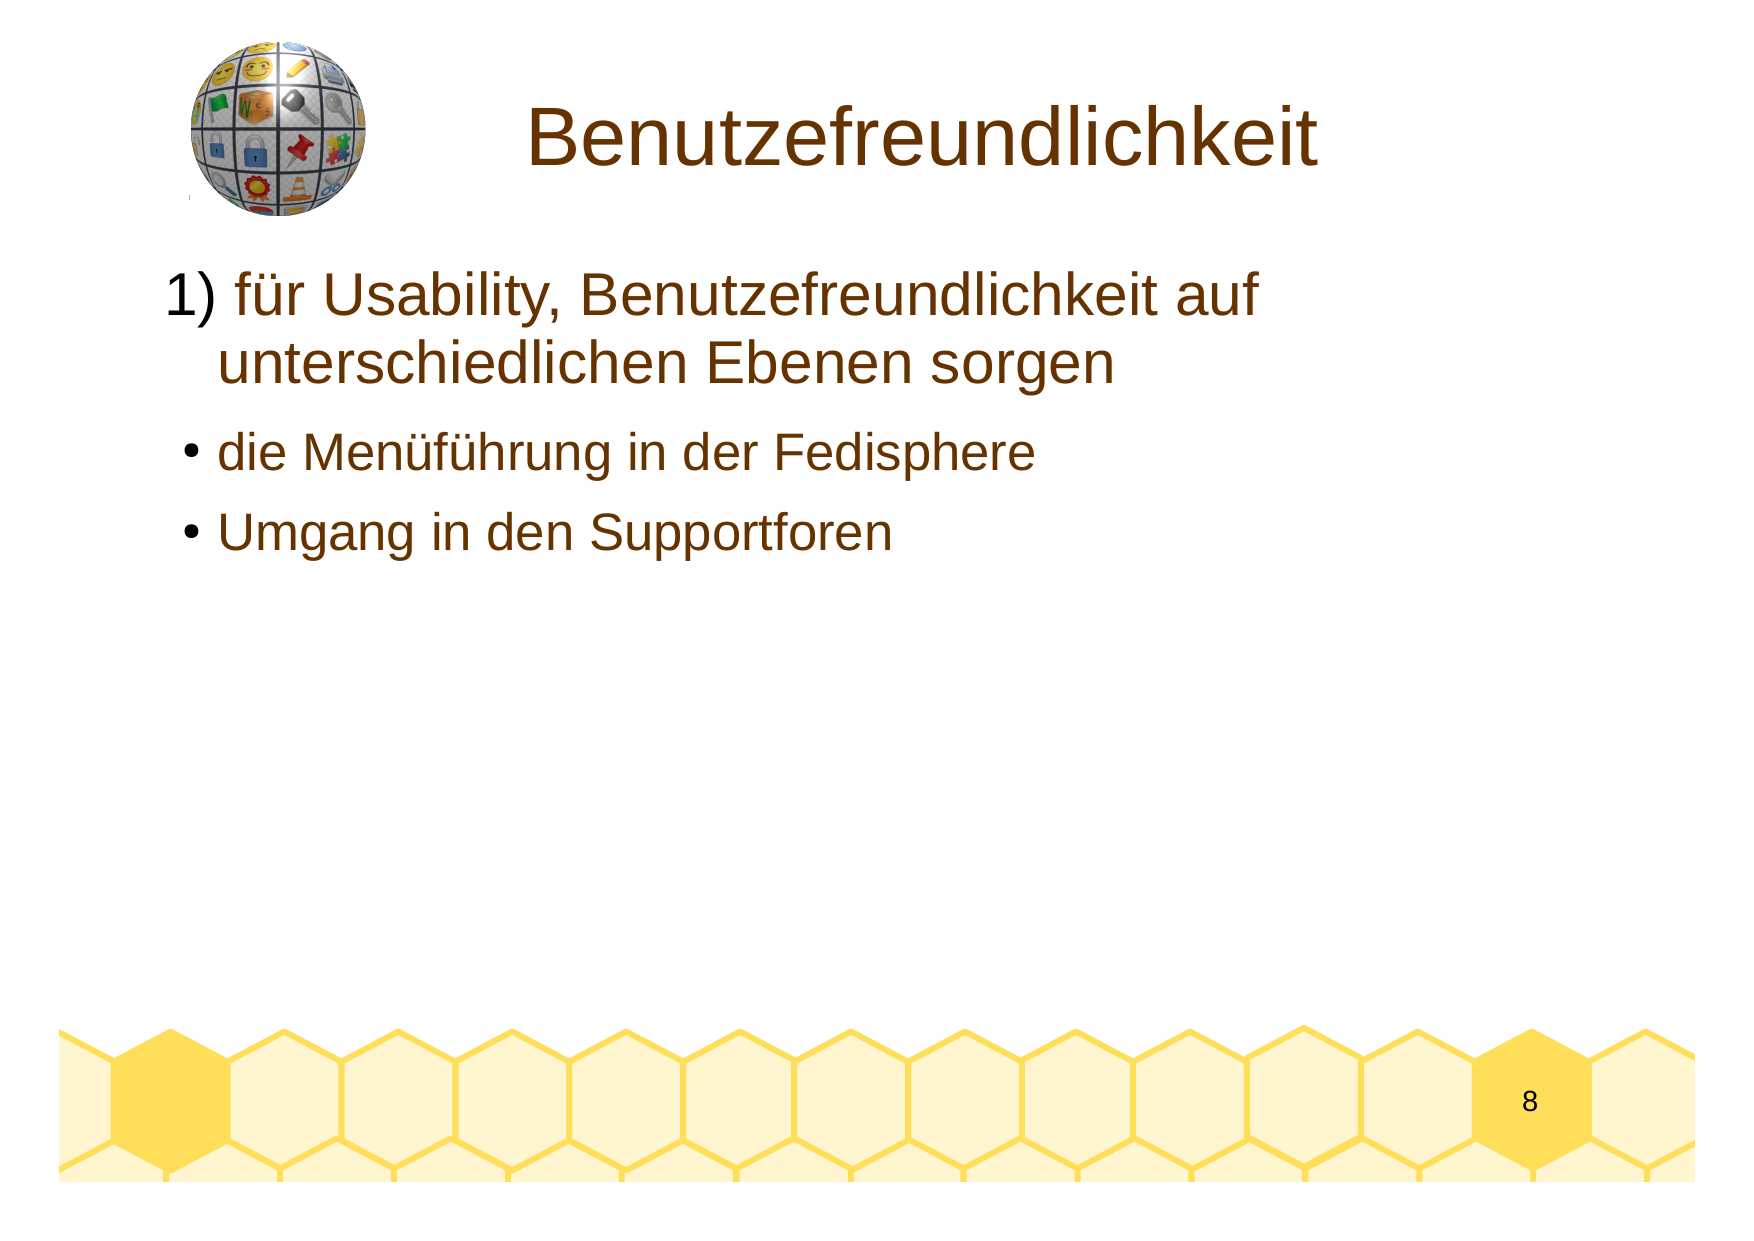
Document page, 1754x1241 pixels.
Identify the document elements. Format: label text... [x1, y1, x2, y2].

picture [188, 41, 367, 217]
title Benutzefreundlichkeit [146, 47, 1608, 226]
list für Usability, Benutzefreundlichkeit auf unterschiedlichen Ebenen sorgen die Menüführung in der Fedisphere Umgang in den Supportforen [146, 261, 1678, 1099]
